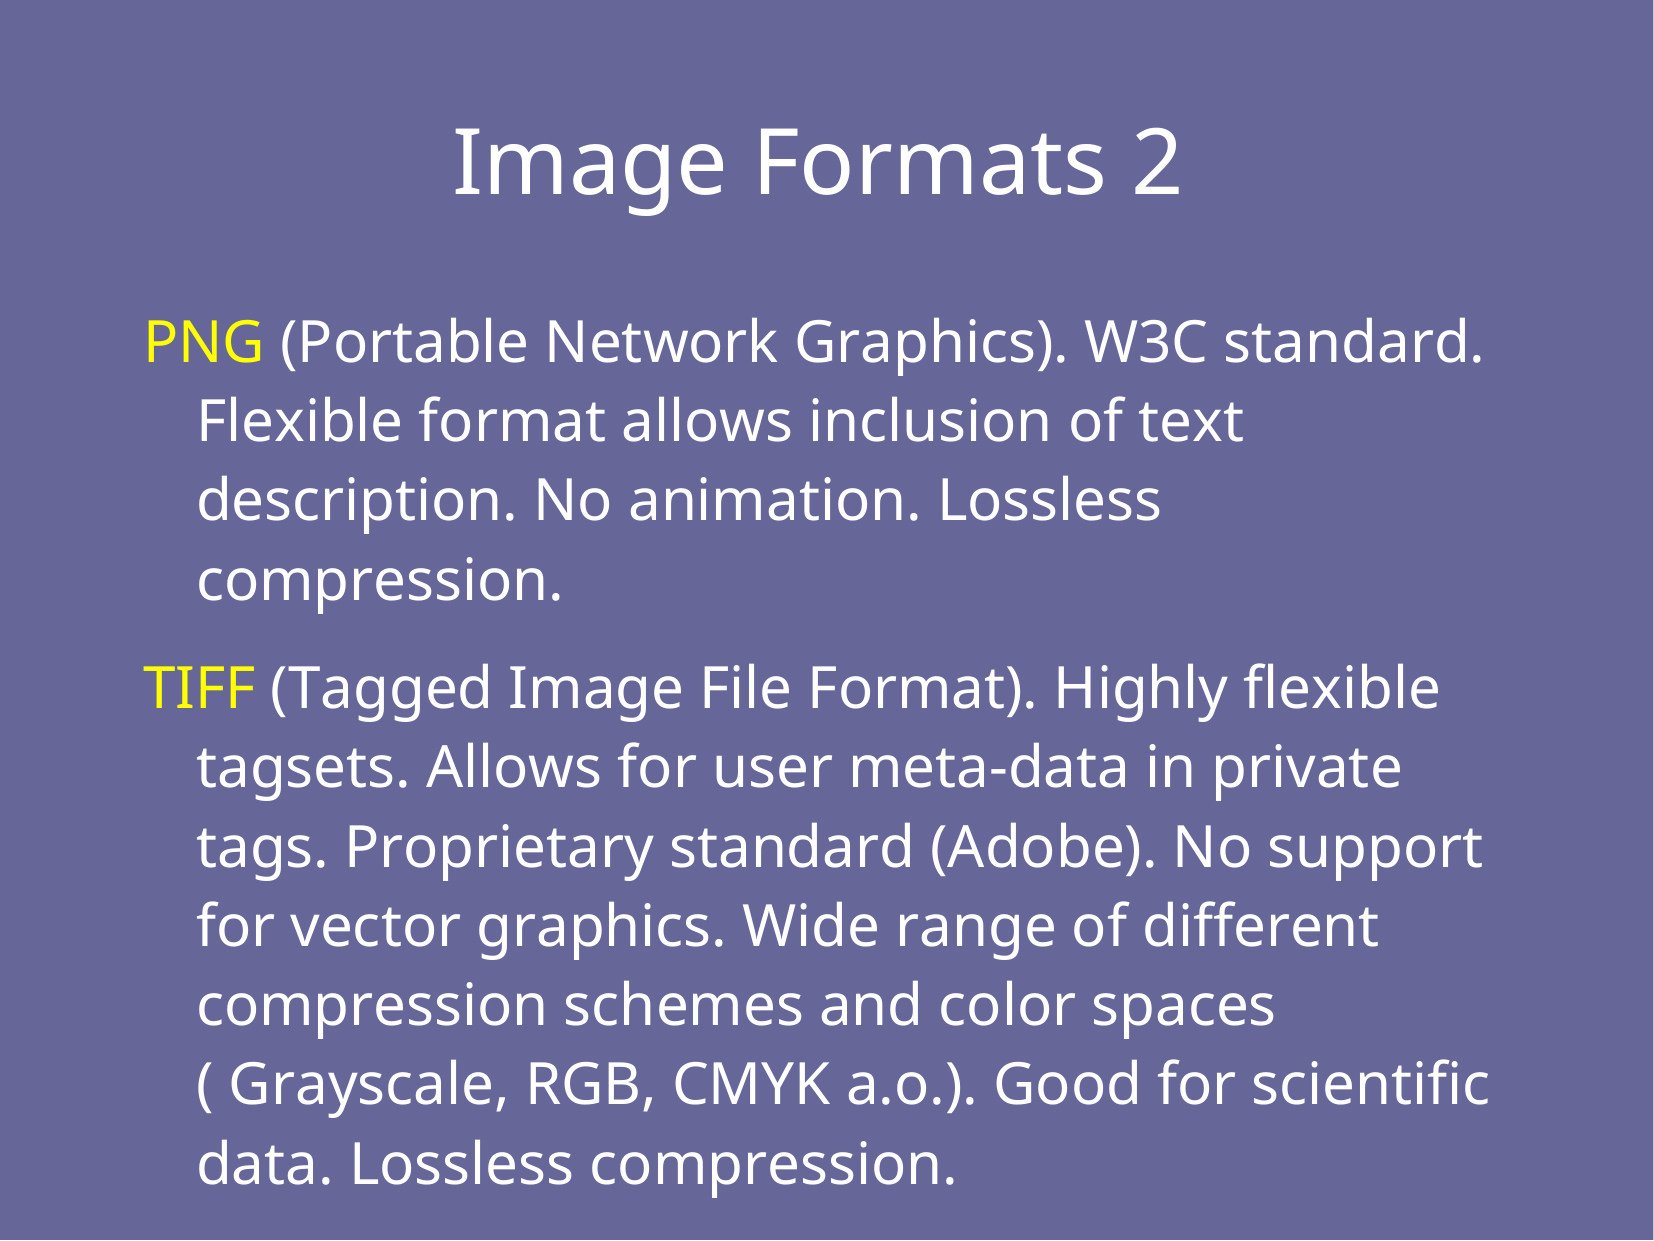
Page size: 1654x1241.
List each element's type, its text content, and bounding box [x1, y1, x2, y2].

title Image Formats 2 [112, 55, 1525, 263]
list PNG (Portable Network Graphics). W3C standard. Flexible format allows inclusion of text description. No animation. Lossless compression. TIFF (Tagged Image File Format). Highly flexible tagsets. Allows for user meta-data in private tags. Proprietary standard (Adobe). No support for vector graphics. Wide range of different compression schemes and color spaces ( Grayscale, RGB, CMYK a.o.). Good for scientific data. Lossless compression. [125, 300, 1538, 1110]
